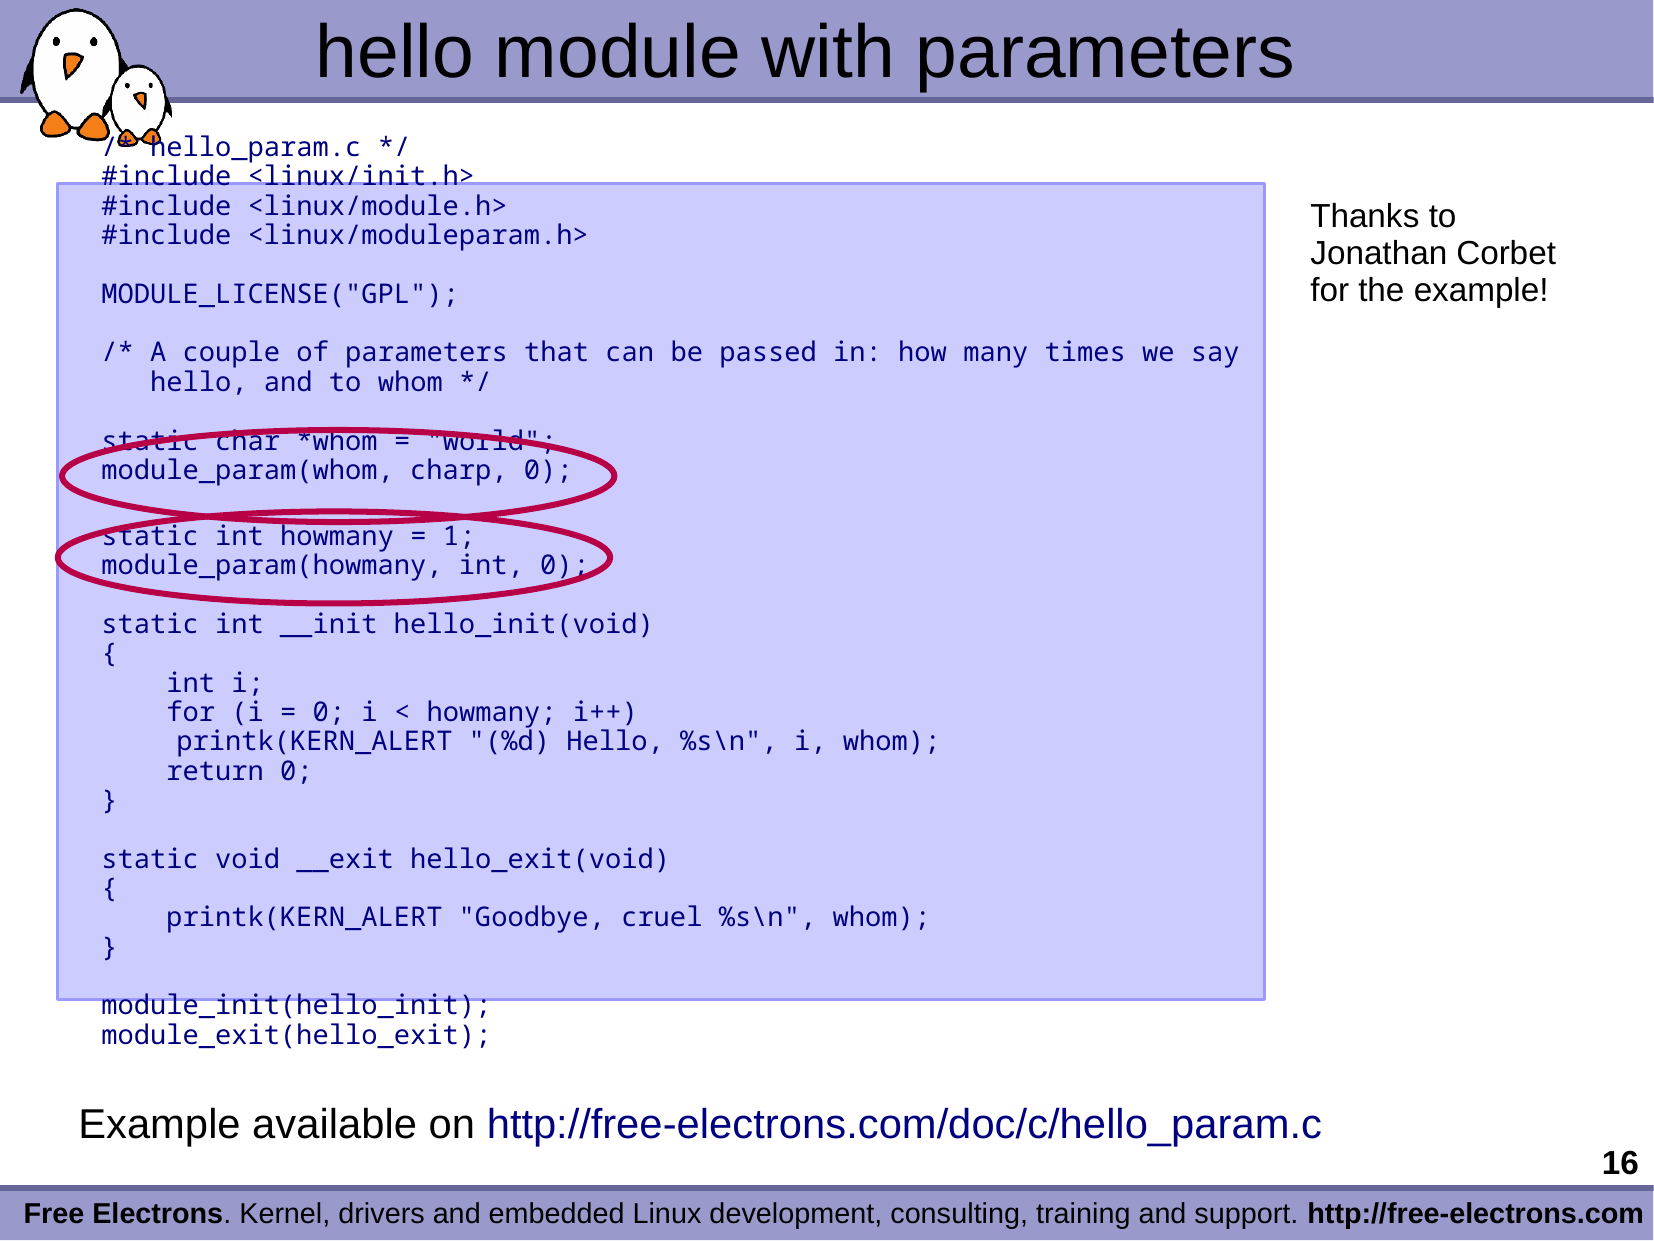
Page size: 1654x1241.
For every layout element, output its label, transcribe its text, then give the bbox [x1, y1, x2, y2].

text_box Thanks to Jonathan Corbet for the example! [1310, 197, 1557, 337]
text_box /* hello_param.c */ #include <linux/init.h> #include <linux/module.h> #include <linux/moduleparam.h> MODULE_LICENSE("GPL"); /* A couple of parameters that can be passed in: how many times we say hello, and to whom */ static char *whom = "world"; module_param(whom, charp, 0); static int howmany = 1; module_param(howmany, int, 0); static int __init hello_init(void) { int i; for (i = 0; i < howmany; i++) printk(KERN_ALERT "(%d) Hello, %s\n", i, whom); return 0; } static void __exit hello_exit(void) { printk(KERN_ALERT "Goodbye, cruel %s\n", whom); } module_init(hello_init); module_exit(hello_exit); [66, 433, 611, 513]
text_box /* hello_param.c */ #include <linux/init.h> #include <linux/module.h> #include <linux/moduleparam.h> MODULE_LICENSE("GPL"); /* A couple of parameters that can be passed in: how many times we say hello, and to whom */ static char *whom = "world"; module_param(whom, charp, 0); static int howmany = 1; module_param(howmany, int, 0); static int __init hello_init(void) { int i; for (i = 0; i < howmany; i++) printk(KERN_ALERT "(%d) Hello, %s\n", i, whom); return 0; } static void __exit hello_exit(void) { printk(KERN_ALERT "Goodbye, cruel %s\n", whom); } module_init(hello_init); module_exit(hello_exit); [61, 520, 606, 600]
title hello module with parameters [60, 0, 1551, 103]
text_box /* hello_param.c */ #include <linux/init.h> #include <linux/module.h> #include <linux/moduleparam.h> MODULE_LICENSE("GPL"); /* A couple of parameters that can be passed in: how many times we say hello, and to whom */ static char *whom = "world"; module_param(whom, charp, 0); static int howmany = 1; module_param(howmany, int, 0); static int __init hello_init(void) { int i; for (i = 0; i < howmany; i++) printk(KERN_ALERT "(%d) Hello, %s\n", i, whom); return 0; } static void __exit hello_exit(void) { printk(KERN_ALERT "Goodbye, cruel %s\n", whom); } module_init(hello_init); module_exit(hello_exit); [57, 183, 1265, 1000]
text_box Example available on http://free-electrons.com/doc/c/hello_param.c [78, 1100, 1364, 1156]
picture [20, 8, 172, 147]
